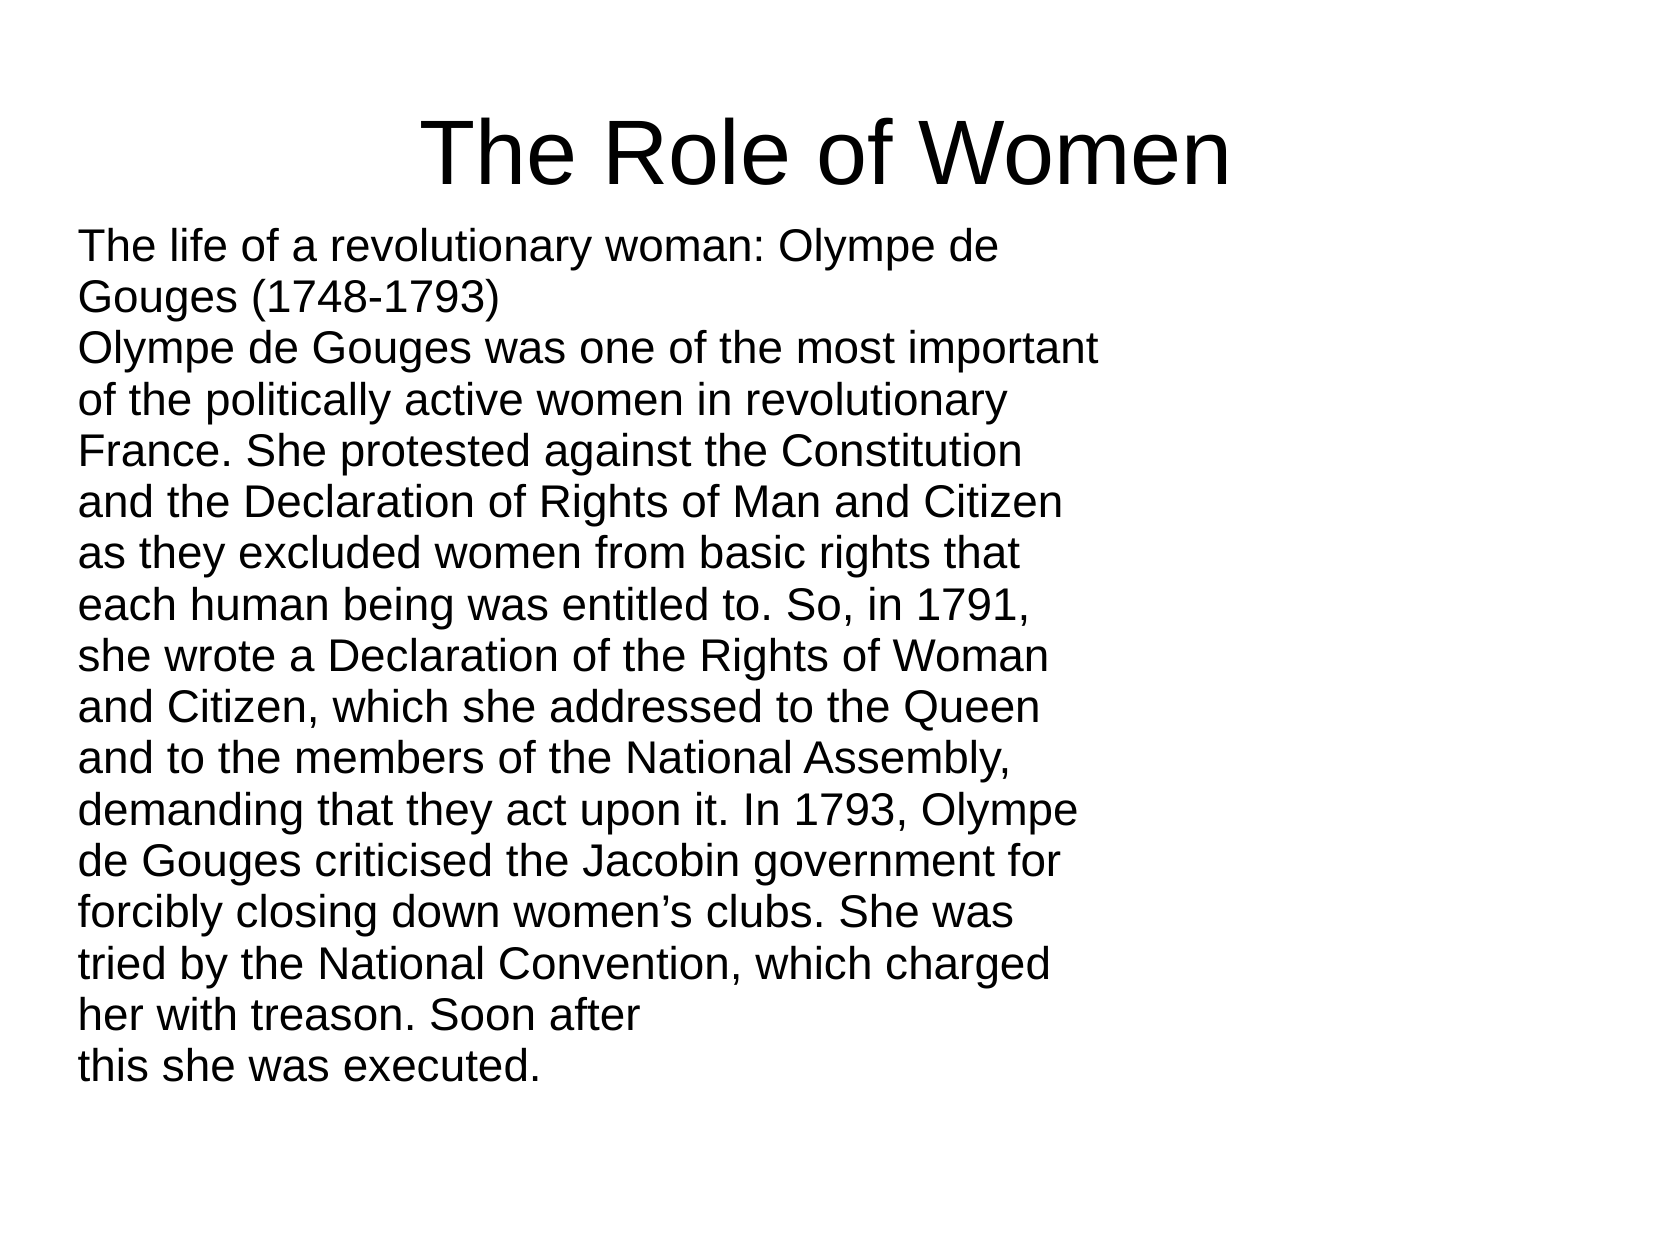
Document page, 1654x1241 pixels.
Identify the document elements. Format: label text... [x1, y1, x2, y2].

text_box The life of a revolutionary woman: Olympe de Gouges (1748-1793) Olympe de Gouges was one of the most important of the politically active women in revolutionary France. She protested against the Constitution and the Declaration of Rights of Man and Citizen as they excluded women from basic rights that each human being was entitled to. So, in 1791, she wrote a Declaration of the Rights of Woman and Citizen, which she addressed to the Queen and to the members of the National Assembly, demanding that they act upon it. In 1793, Olympe de Gouges criticised the Jacobin government for forcibly closing down women’s clubs. She was tried by the National Convention, which charged her with treason. Soon after this she was executed. [62, 212, 1123, 1099]
title The Role of Women [82, 49, 1571, 257]
